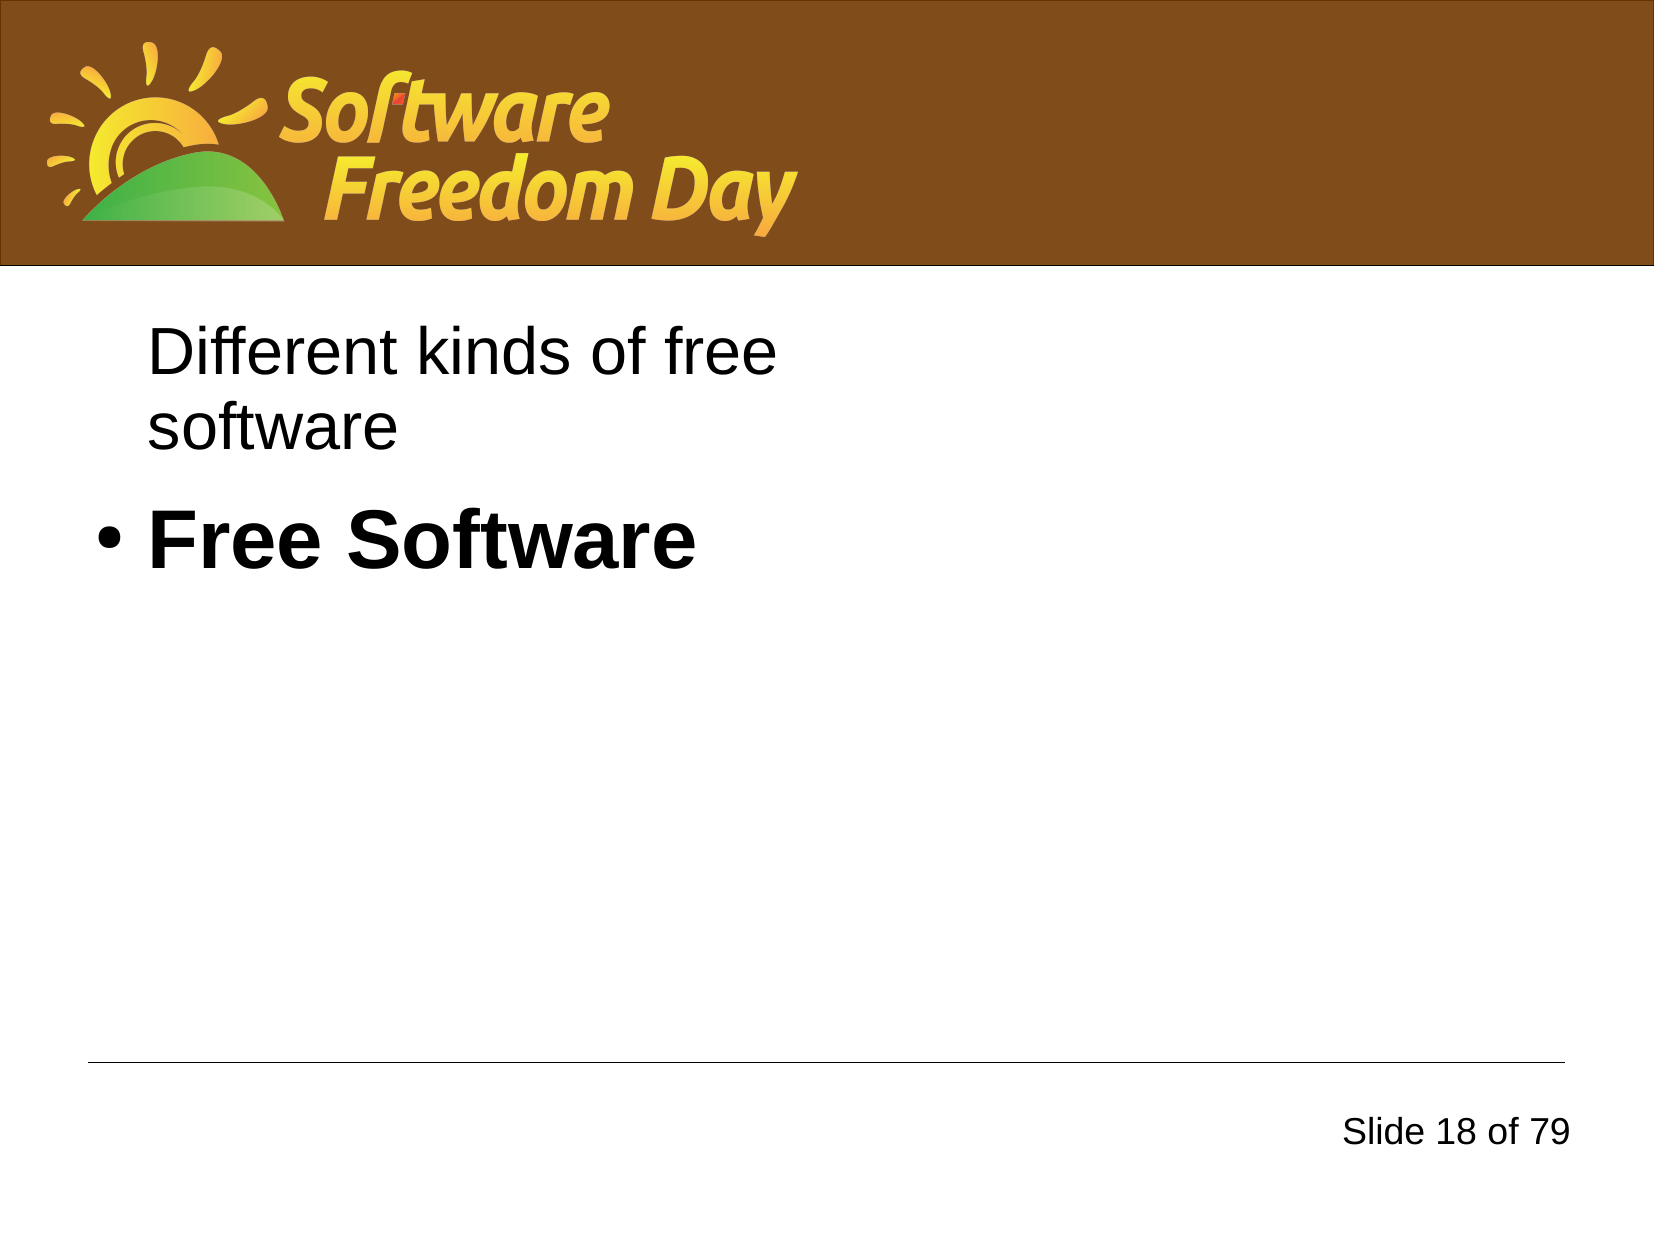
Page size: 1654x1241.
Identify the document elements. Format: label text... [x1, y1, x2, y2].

list Different kinds of free software Free Software [76, 314, 1004, 1034]
picture [47, 42, 798, 237]
